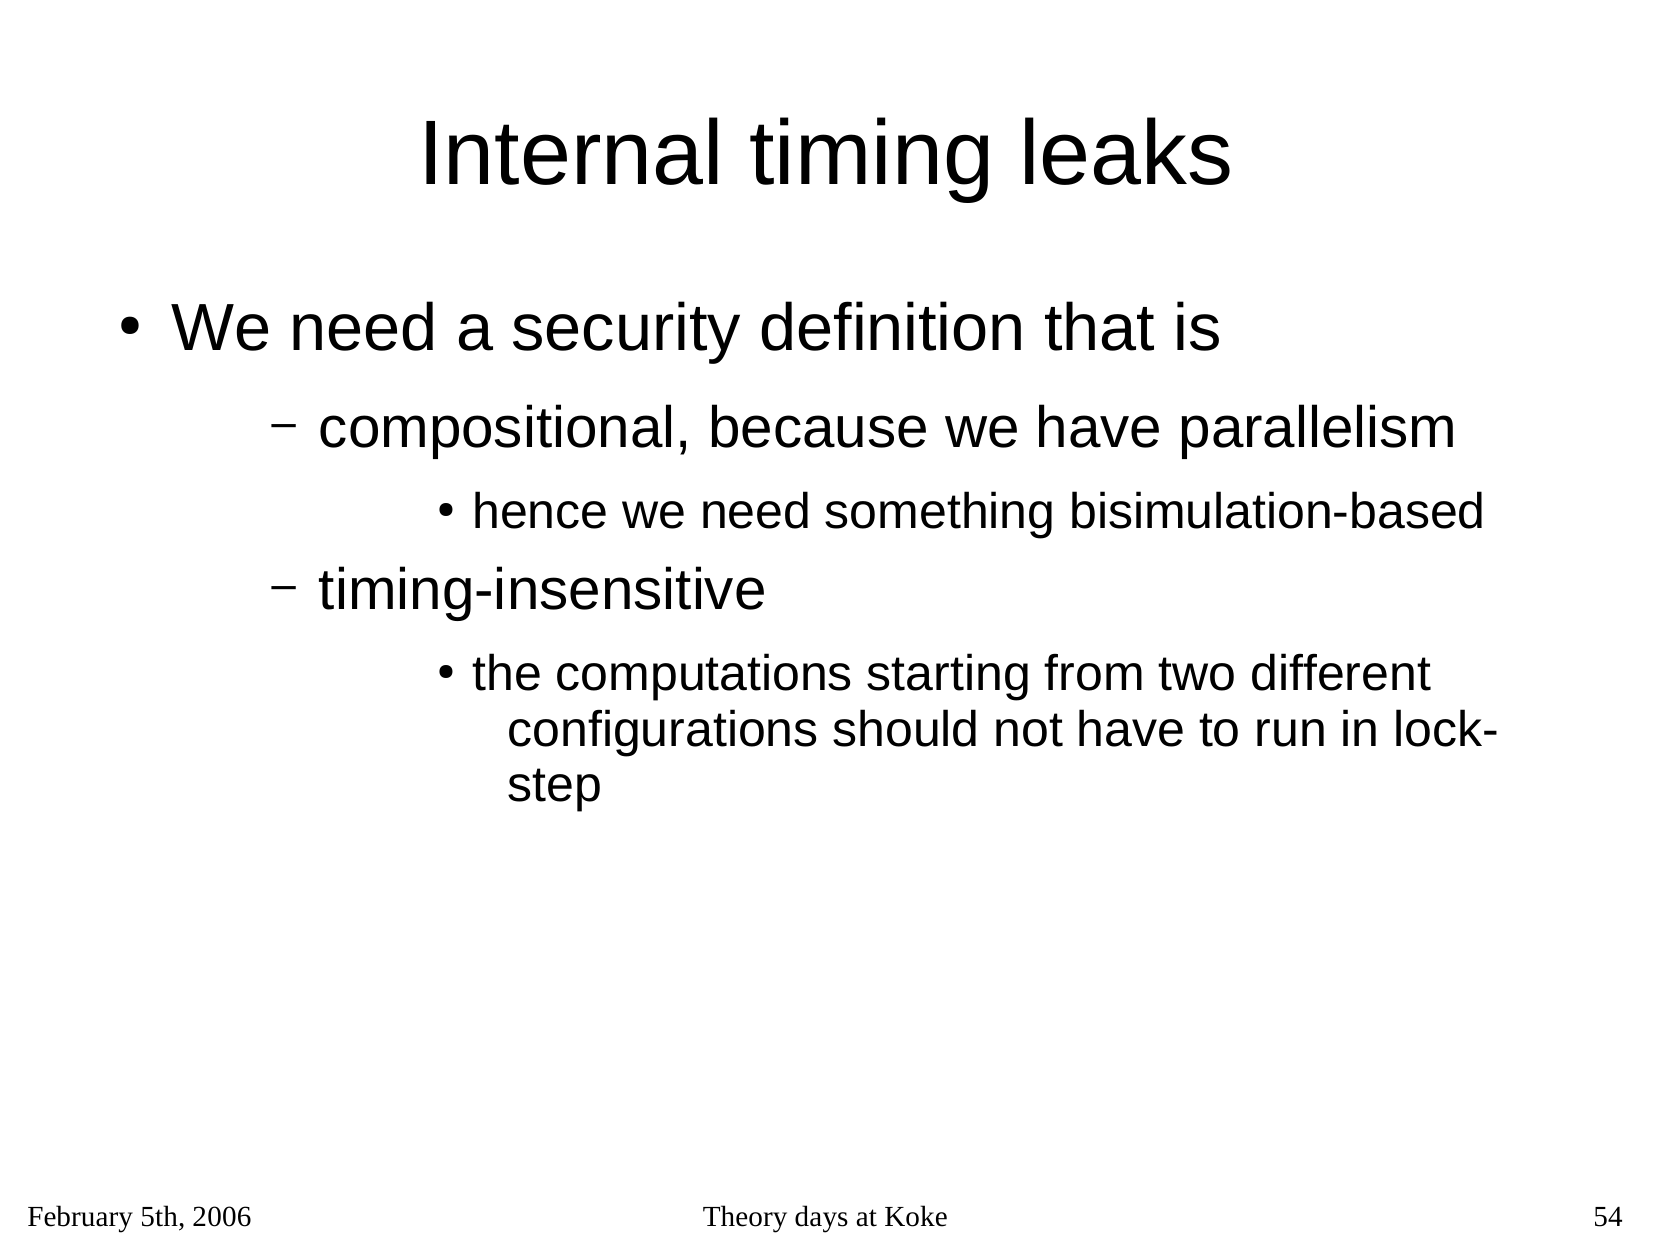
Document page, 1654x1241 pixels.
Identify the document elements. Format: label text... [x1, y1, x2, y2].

title Internal timing leaks [82, 49, 1571, 257]
list We need a security definition that is compositional, because we have parallelism hence we need something bisimulation-based timing-insensitive the computations starting from two different configurations should not have to run in lock-step [82, 290, 1571, 1109]
